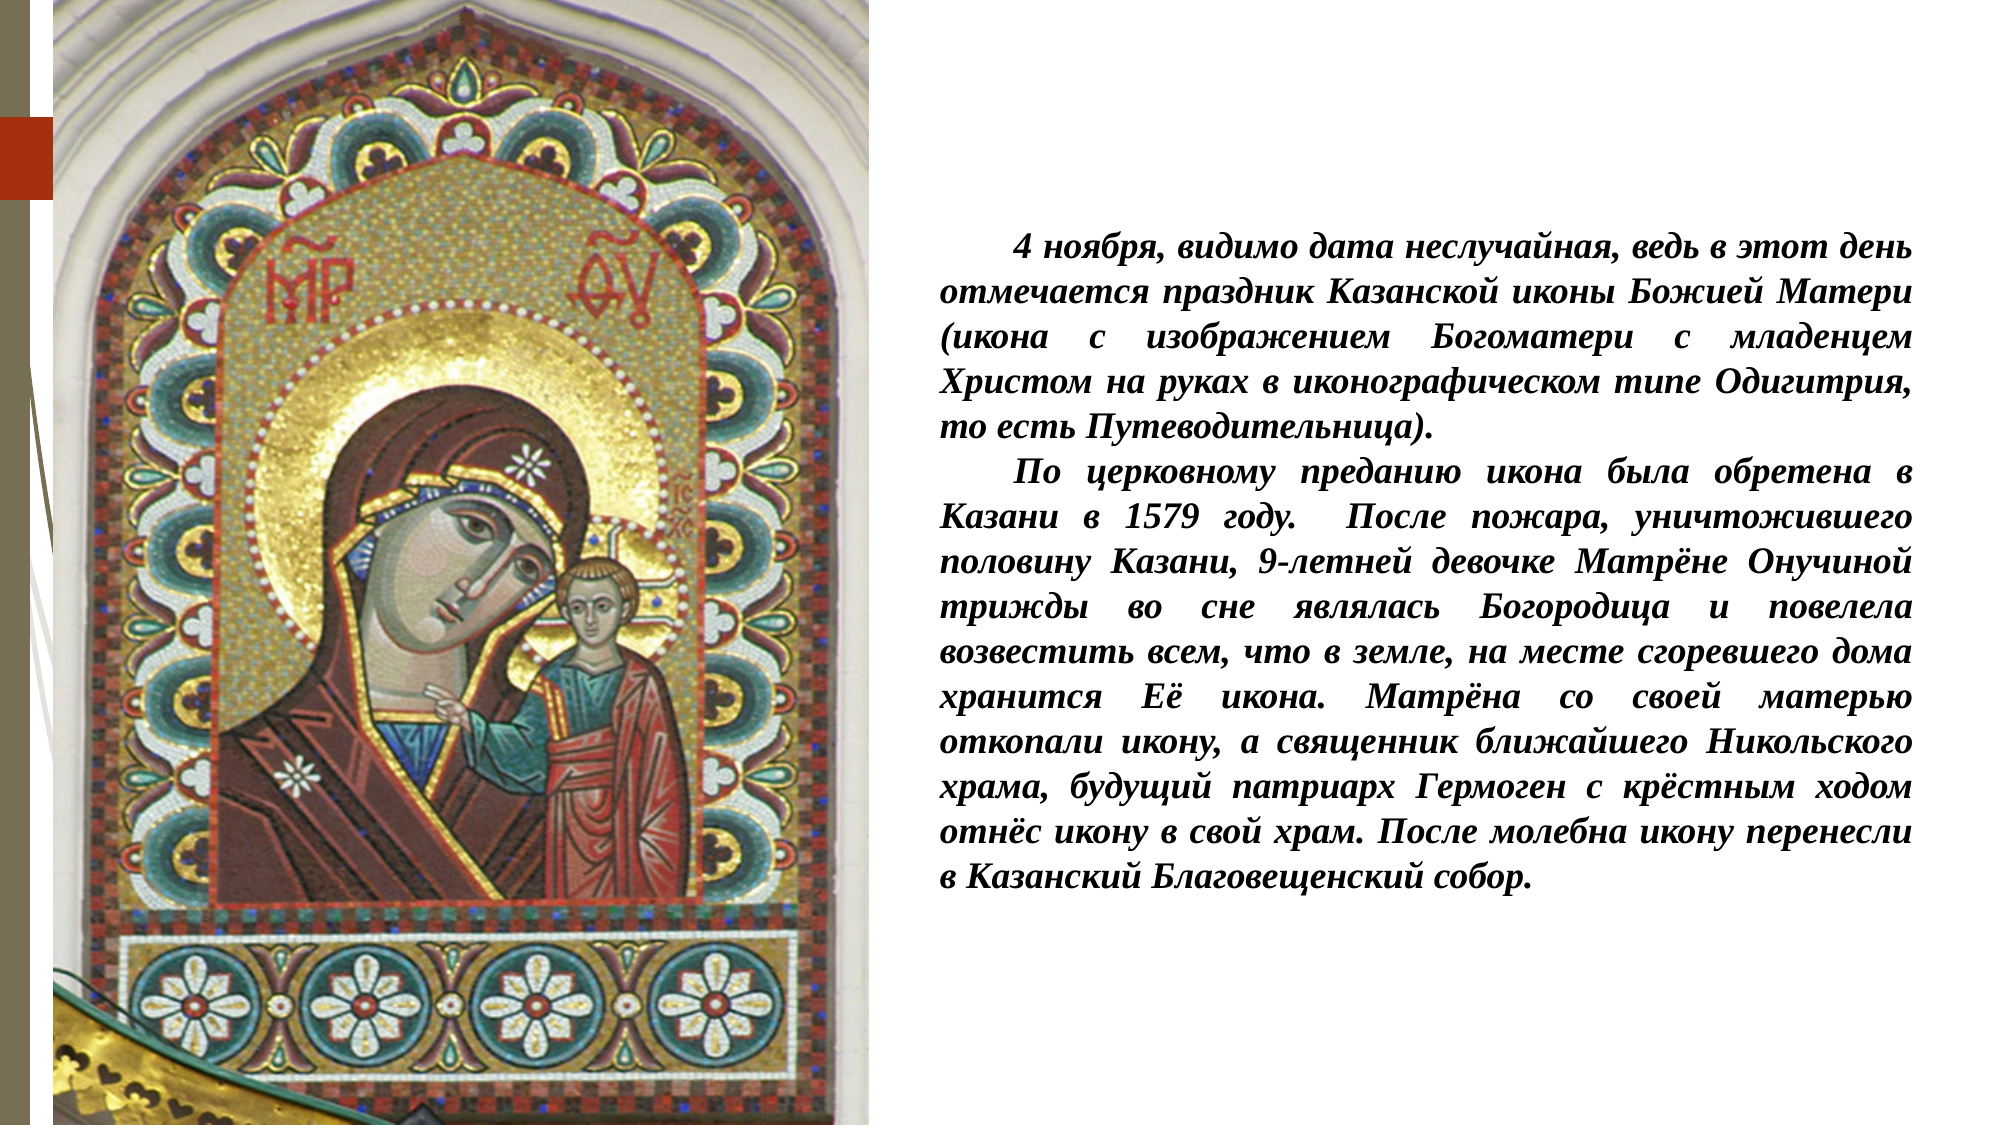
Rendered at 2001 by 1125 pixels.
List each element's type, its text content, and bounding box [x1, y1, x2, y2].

picture [53, 0, 869, 1125]
text_box 4 ноября, видимо дата неслучайная, ведь в этот день отмечается праздник Казанской иконы Божией Матери (икона с изображением Богоматери с младенцем Христом на руках в иконографическом типе Одигитрия, то есть Путеводительница). По церковному преданию икона была обретена в Казани в 1579 году. После пожара, уничтожившего половину Казани, 9-летней девочке Матрёне Онучиной трижды во сне являлась Богородица и повелела возвестить всем, что в земле, на месте сгоревшего дома хранится Её икона. Матрёна со своей матерью откопали икону, а священник ближайшего Никольского храма, будущий патриарх Гермоген с крёстным ходом отнёс икону в свой храм. После молебна икону перенесли в Казанский Благовещенский собор. [925, 214, 1929, 904]
